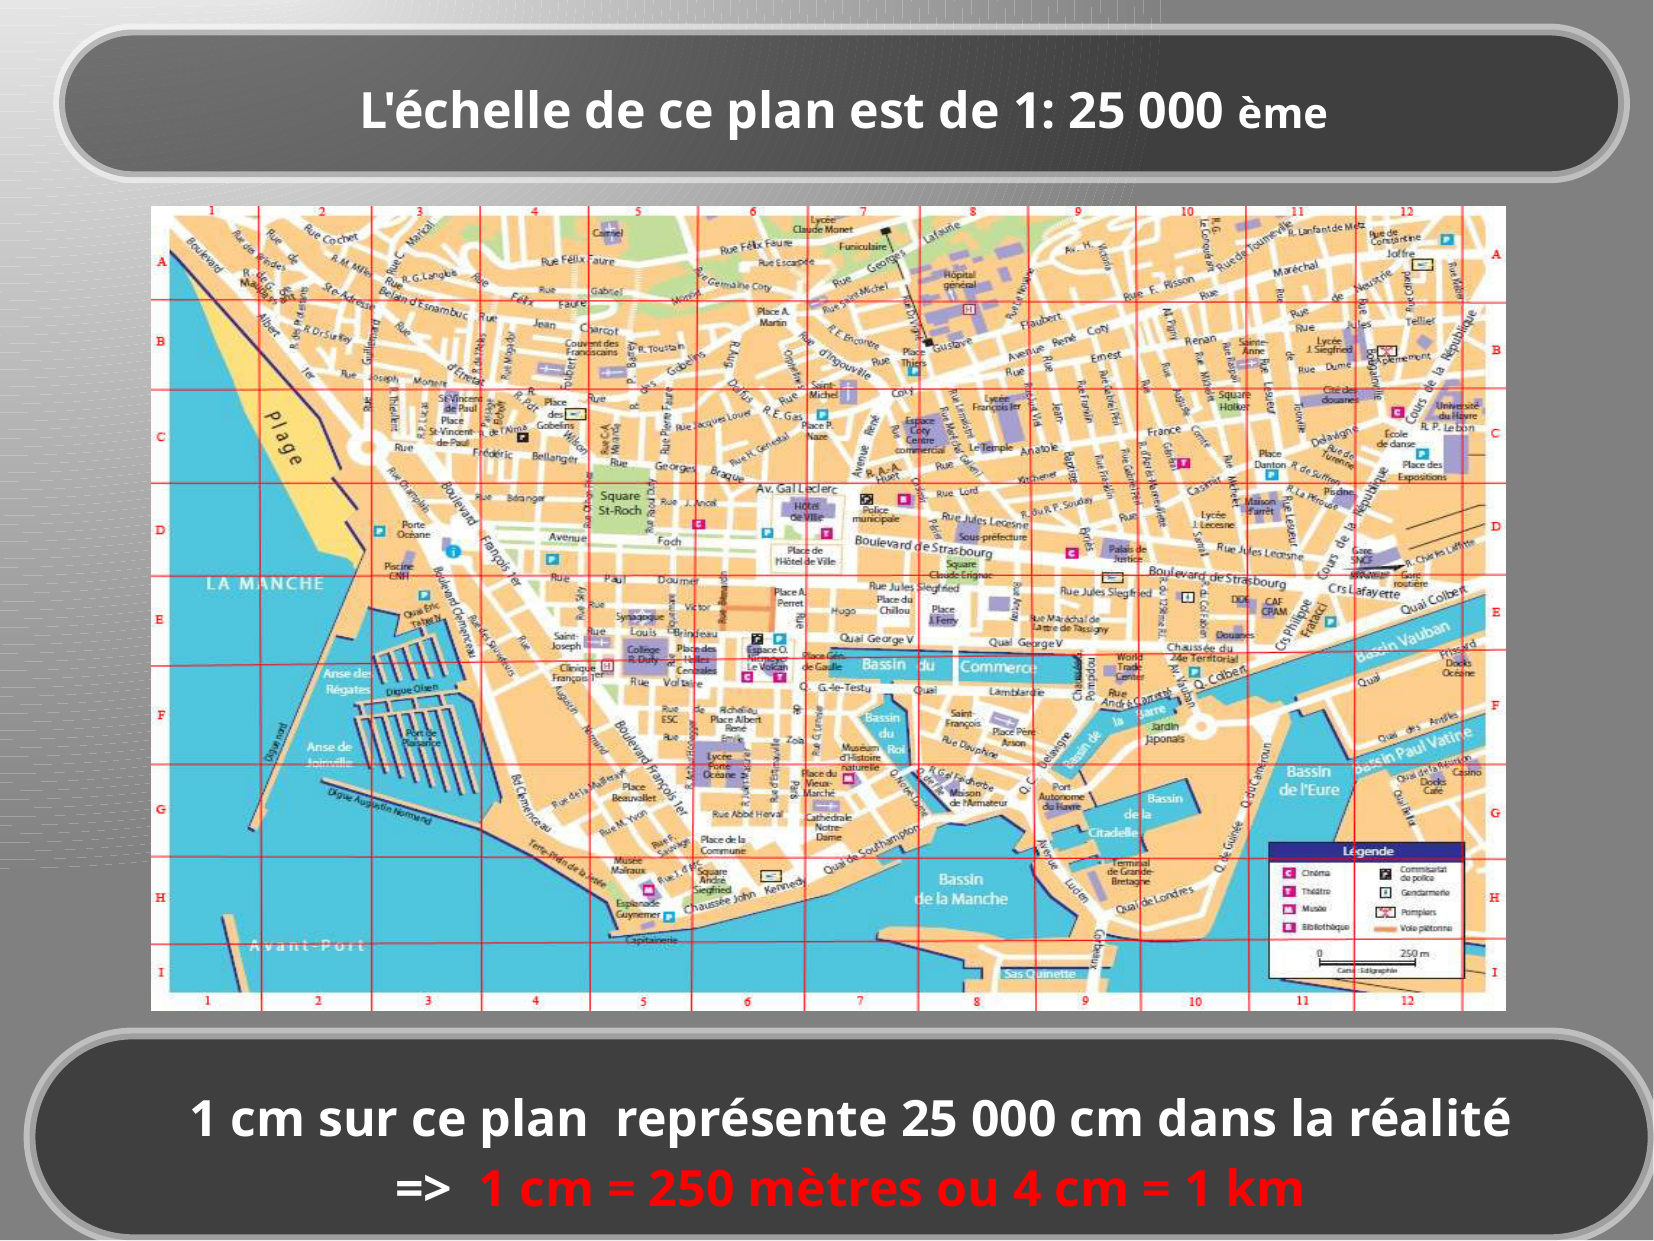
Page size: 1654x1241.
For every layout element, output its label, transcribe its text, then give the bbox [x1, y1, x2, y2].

picture [151, 206, 1506, 1011]
text_box 1 cm sur ce plan représente 25 000 cm dans la réalité => 1 cm = 250 mètres ou 4 cm = 1 km [29, 1033, 1654, 1241]
text_box L'échelle de ce plan est de 1: 25 000 ème [59, 29, 1625, 178]
